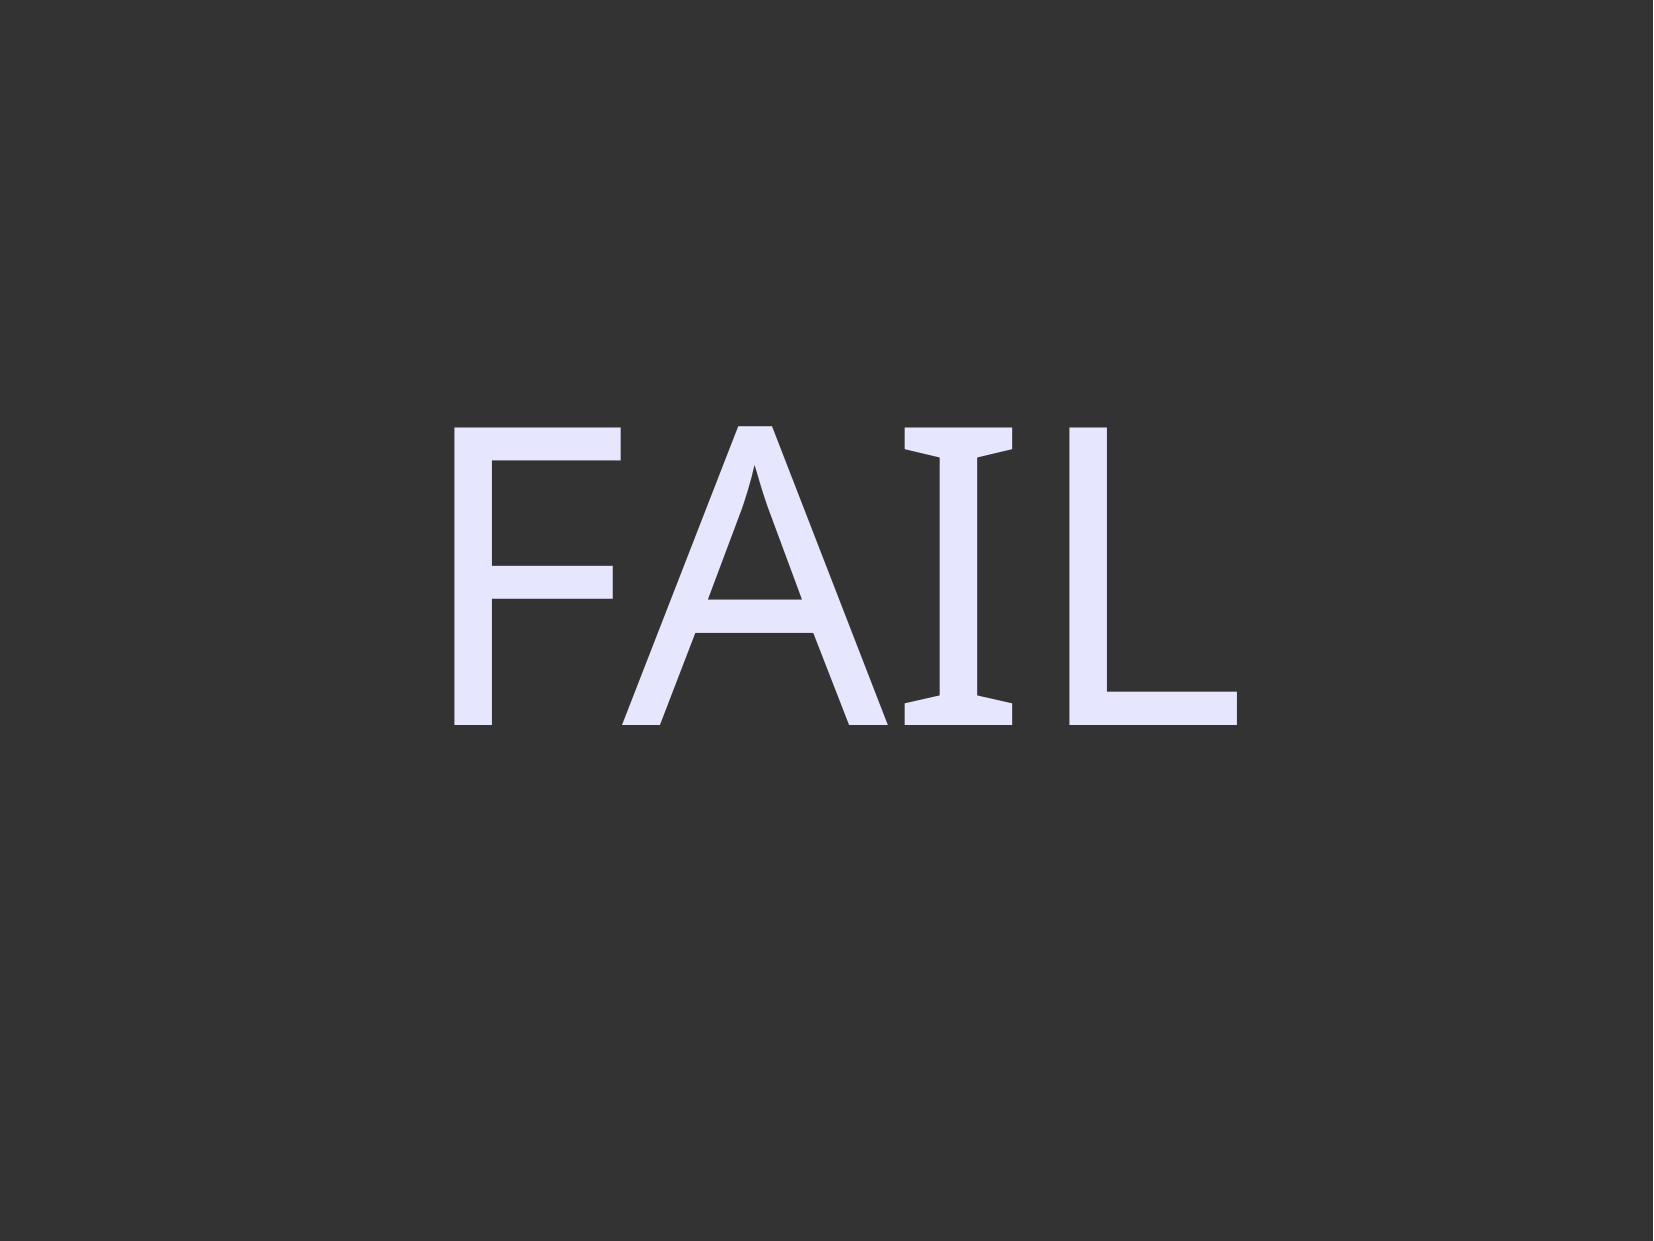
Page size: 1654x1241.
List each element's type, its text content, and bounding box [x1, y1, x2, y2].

title FAIL [87, 278, 1576, 850]
